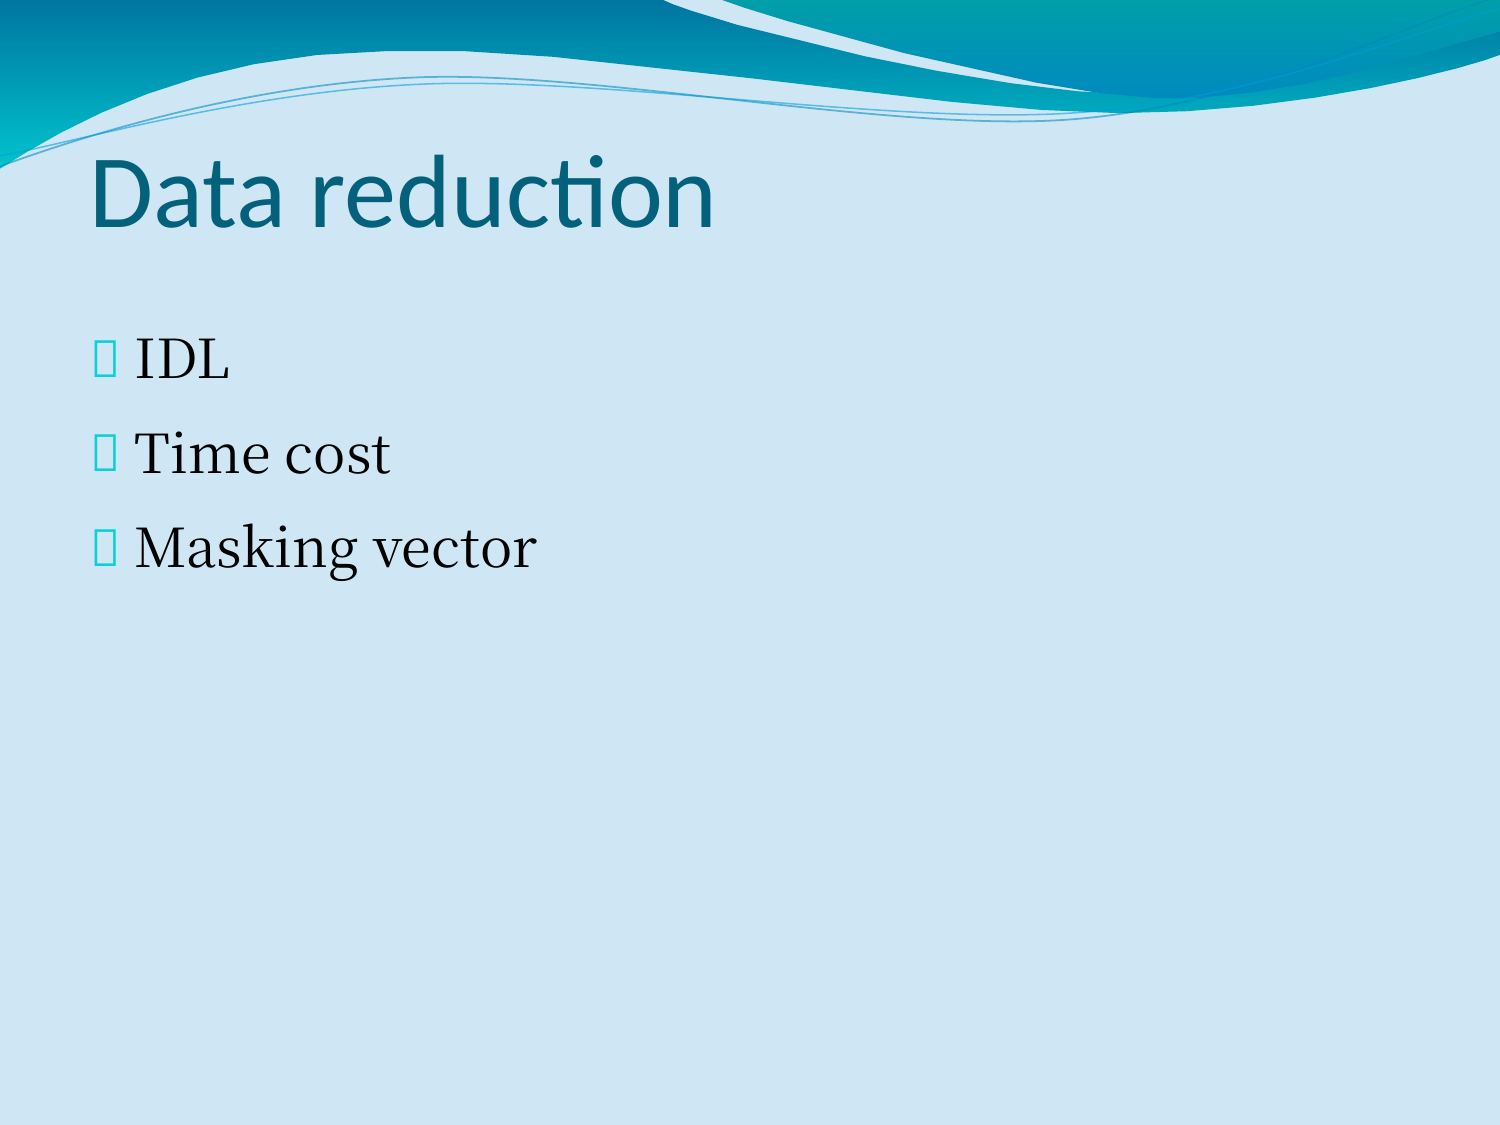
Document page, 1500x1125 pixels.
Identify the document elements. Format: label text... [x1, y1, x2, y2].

list IDL Time cost Masking vector [75, 317, 1425, 1038]
title Data reduction [75, 115, 1425, 303]
